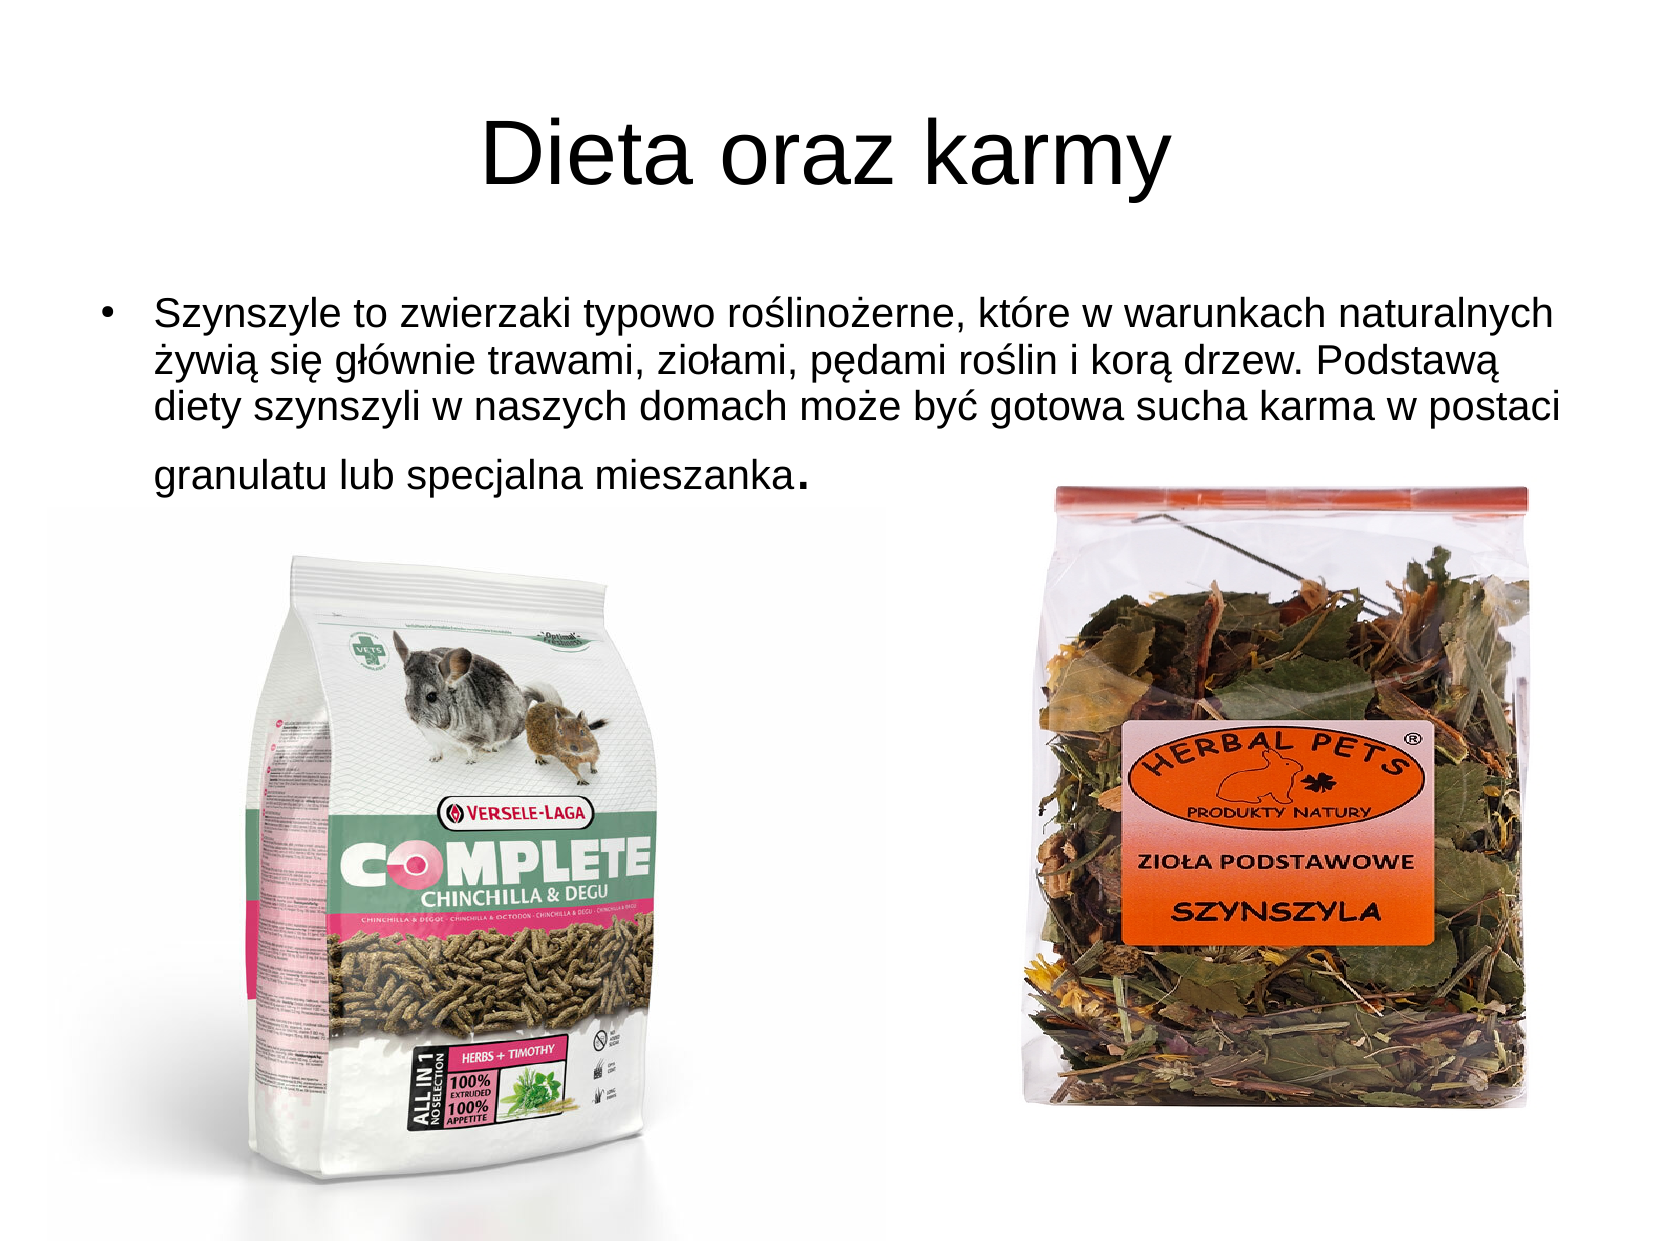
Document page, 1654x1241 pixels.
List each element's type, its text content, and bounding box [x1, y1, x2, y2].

picture [985, 460, 1571, 1134]
list Szynszyle to zwierzaki typowo roślinożerne, które w warunkach naturalnych żywią się głównie trawami, ziołami, pędami roślin i korą drzew. Podstawą diety szynszyli w naszych domach może być gotowa sucha karma w postaci granulatu lub specjalna mieszanka. [82, 290, 1571, 1109]
title Dieta oraz karmy [82, 49, 1571, 257]
picture [47, 507, 886, 1241]
